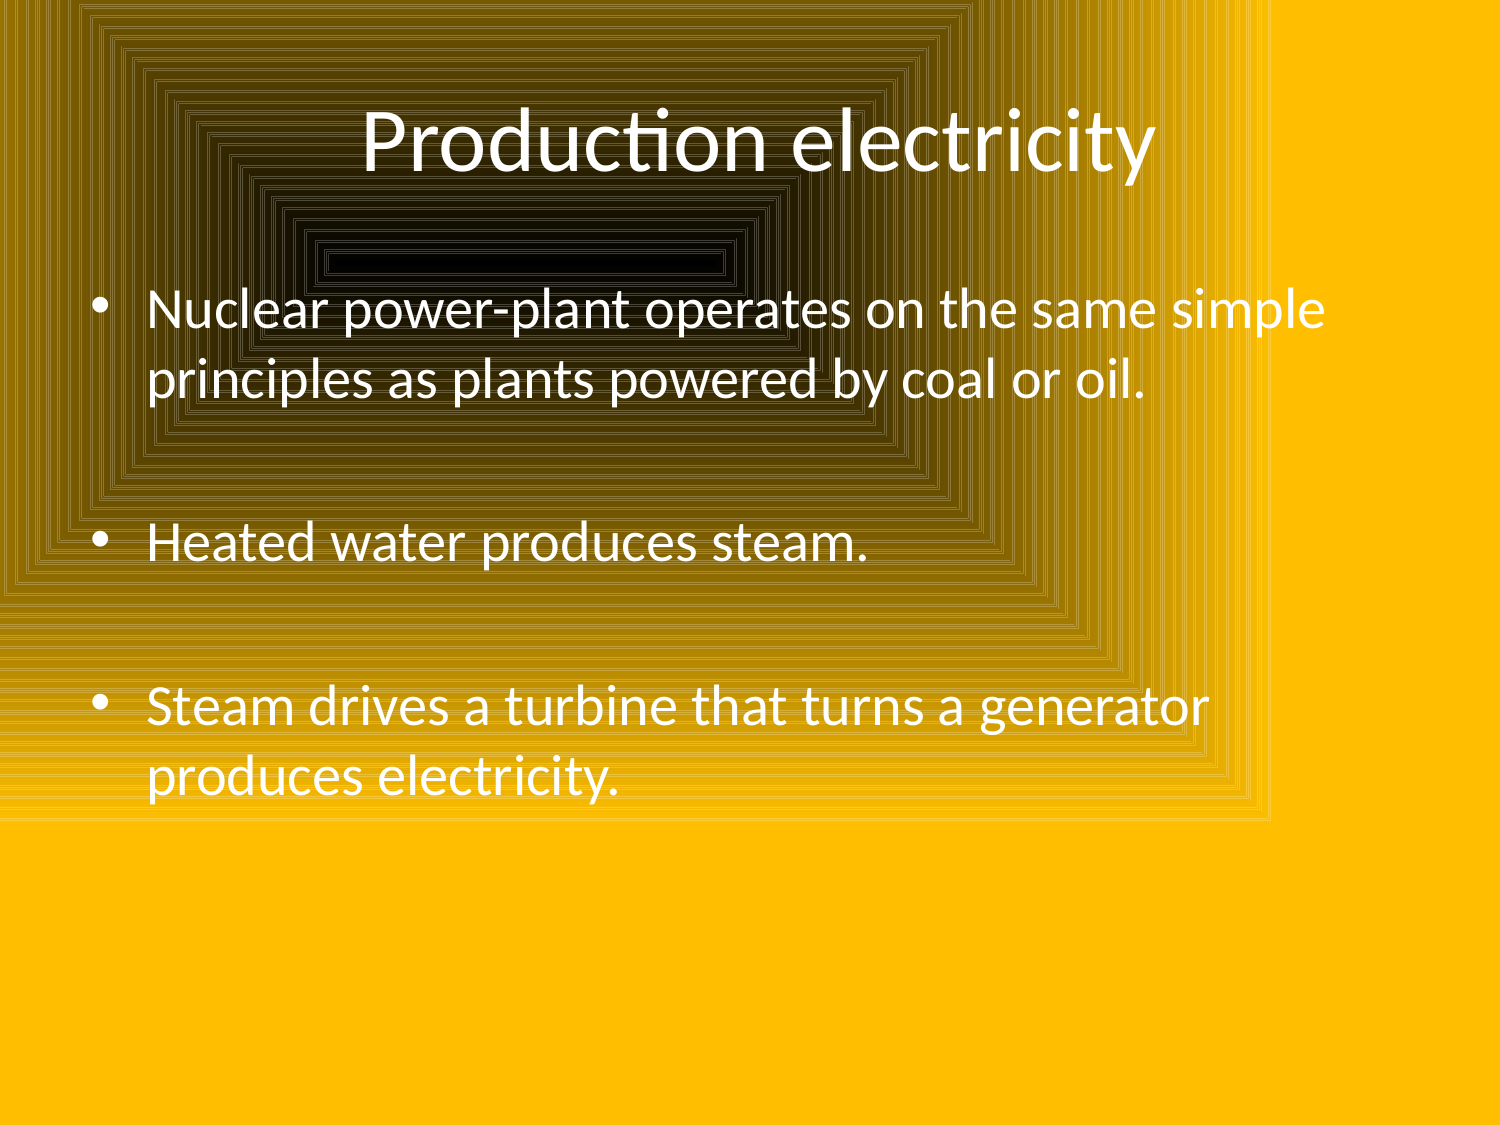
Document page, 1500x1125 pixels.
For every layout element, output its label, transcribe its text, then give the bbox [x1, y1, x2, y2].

title Production electricity [93, 70, 1426, 200]
list Nuclear power-plant operates on the same simple principles as plants powered by coal or oil. Heated water produces steam. Steam drives a turbine that turns a generator produces electricity. [75, 262, 1425, 1005]
